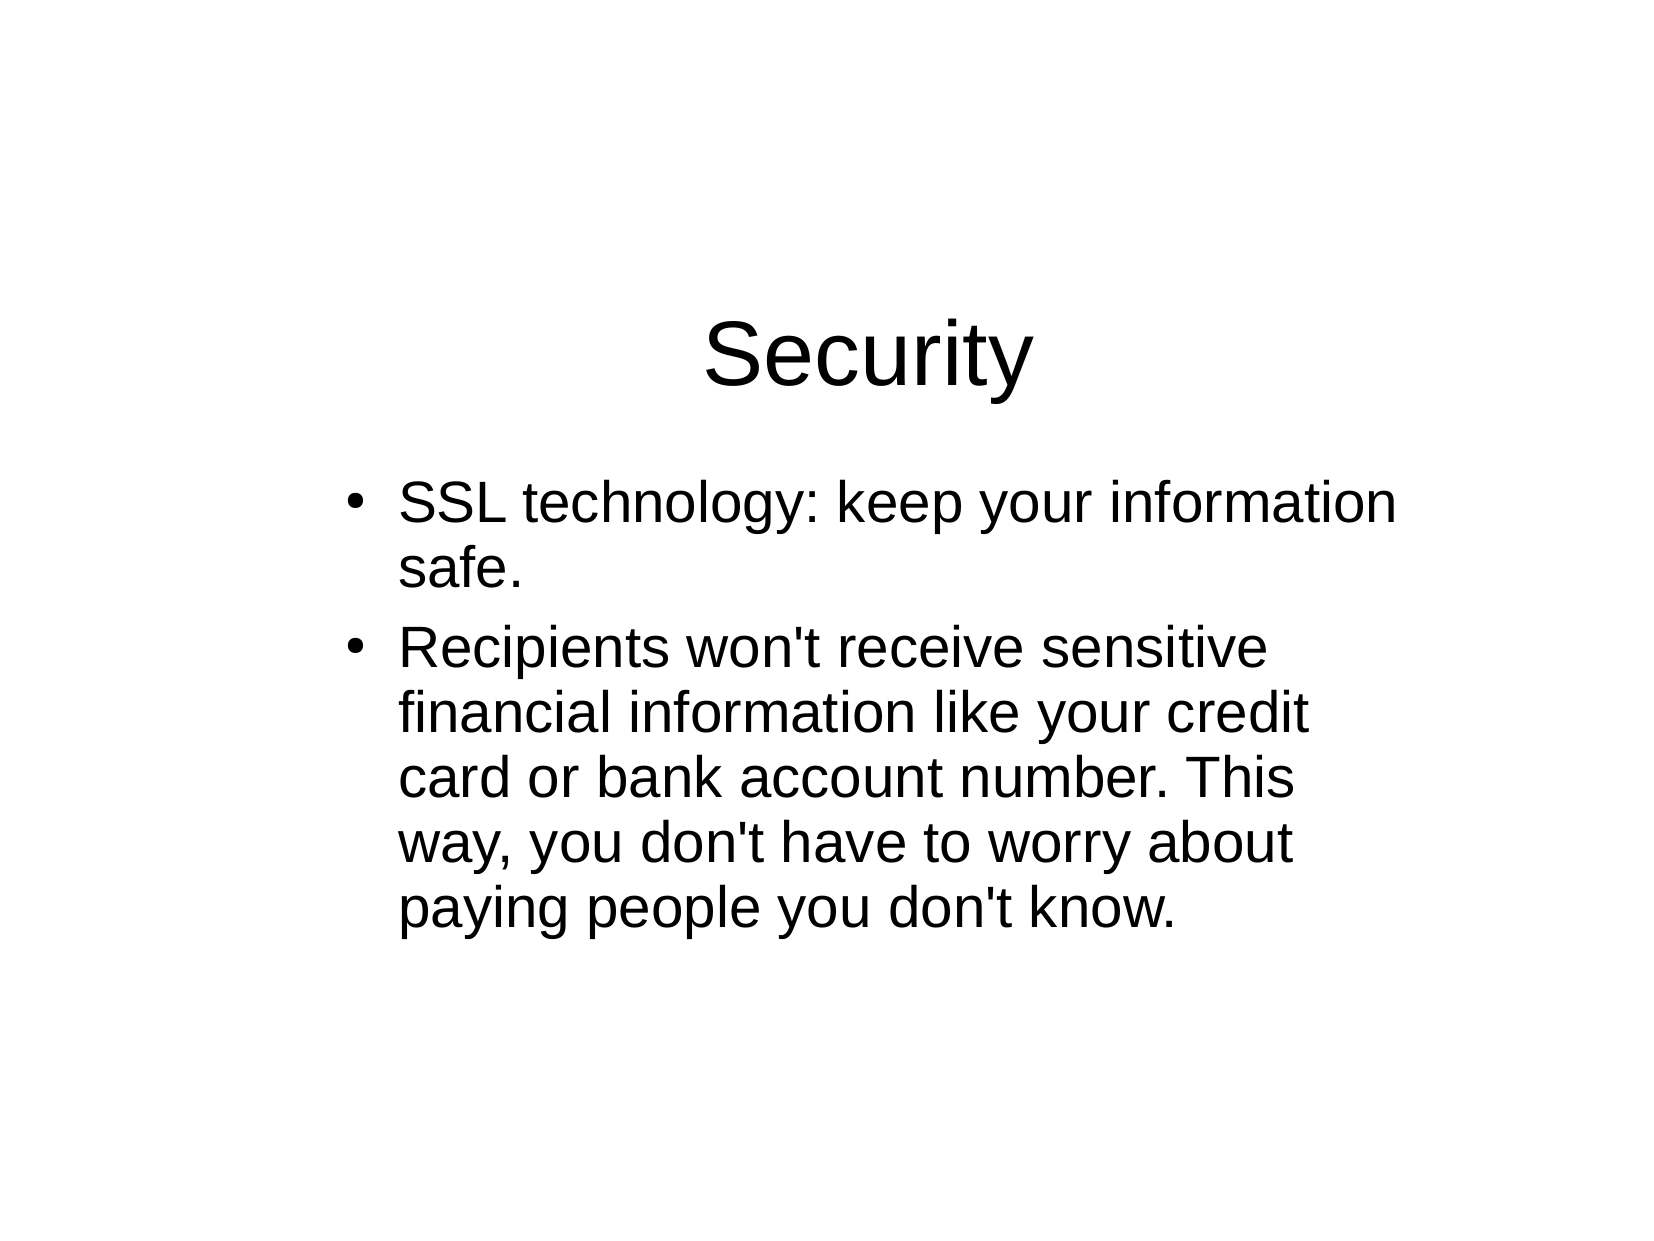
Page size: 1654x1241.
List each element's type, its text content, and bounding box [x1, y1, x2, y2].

title Security [312, 275, 1426, 433]
list SSL technology: keep your information safe. Recipients won't receive sensitive financial information like your credit card or bank account number. This way, you don't have to worry about paying people you don't know. [312, 462, 1426, 1005]
